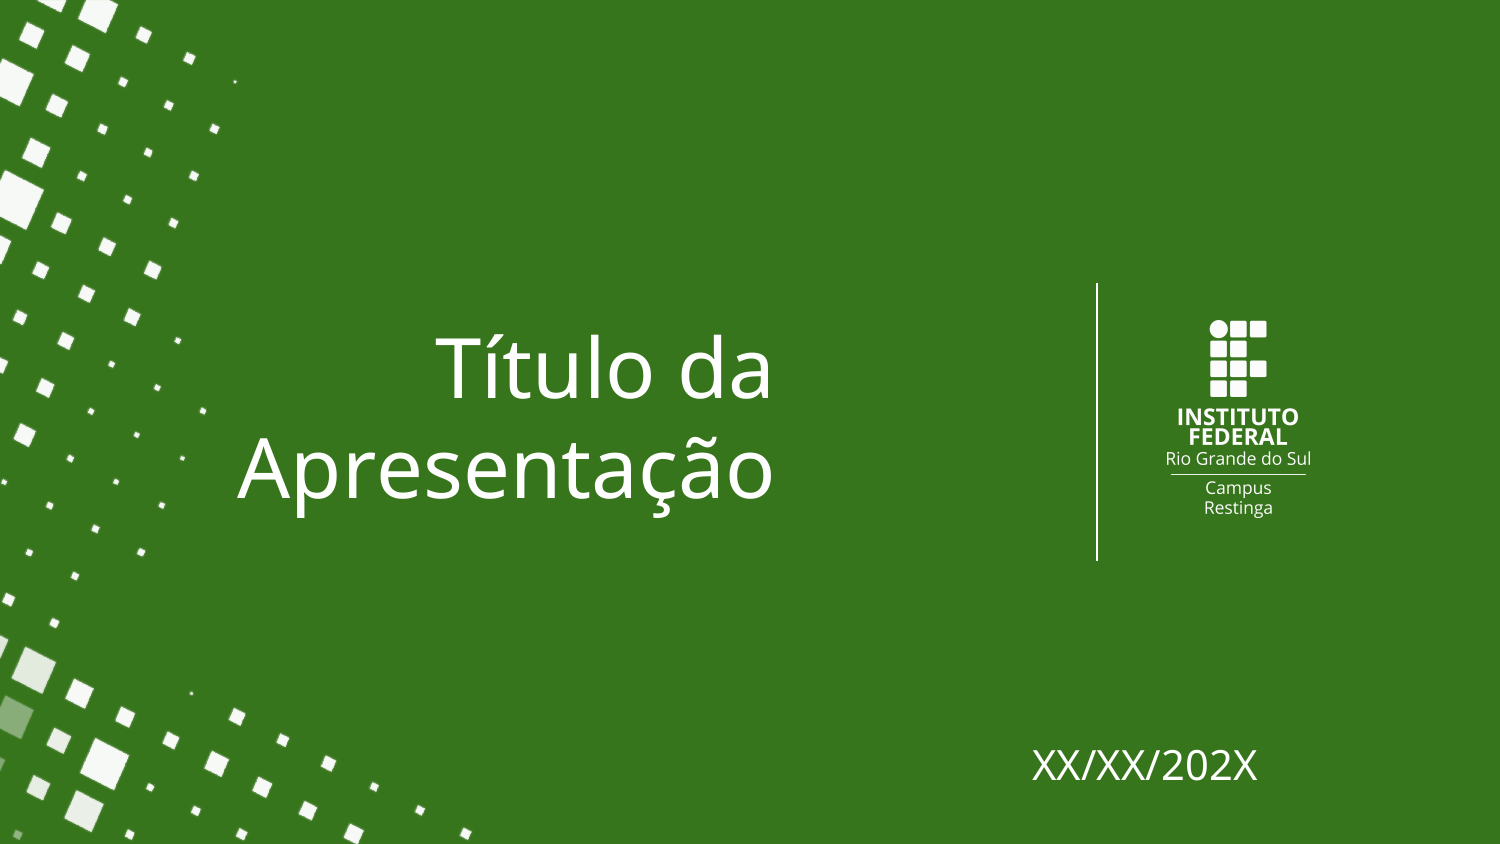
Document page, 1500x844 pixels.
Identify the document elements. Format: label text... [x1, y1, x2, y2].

picture [0, 0, 1500, 844]
text_box XX/XX/202X [1017, 723, 1330, 820]
text_box Título da Apresentação [222, 300, 1028, 579]
